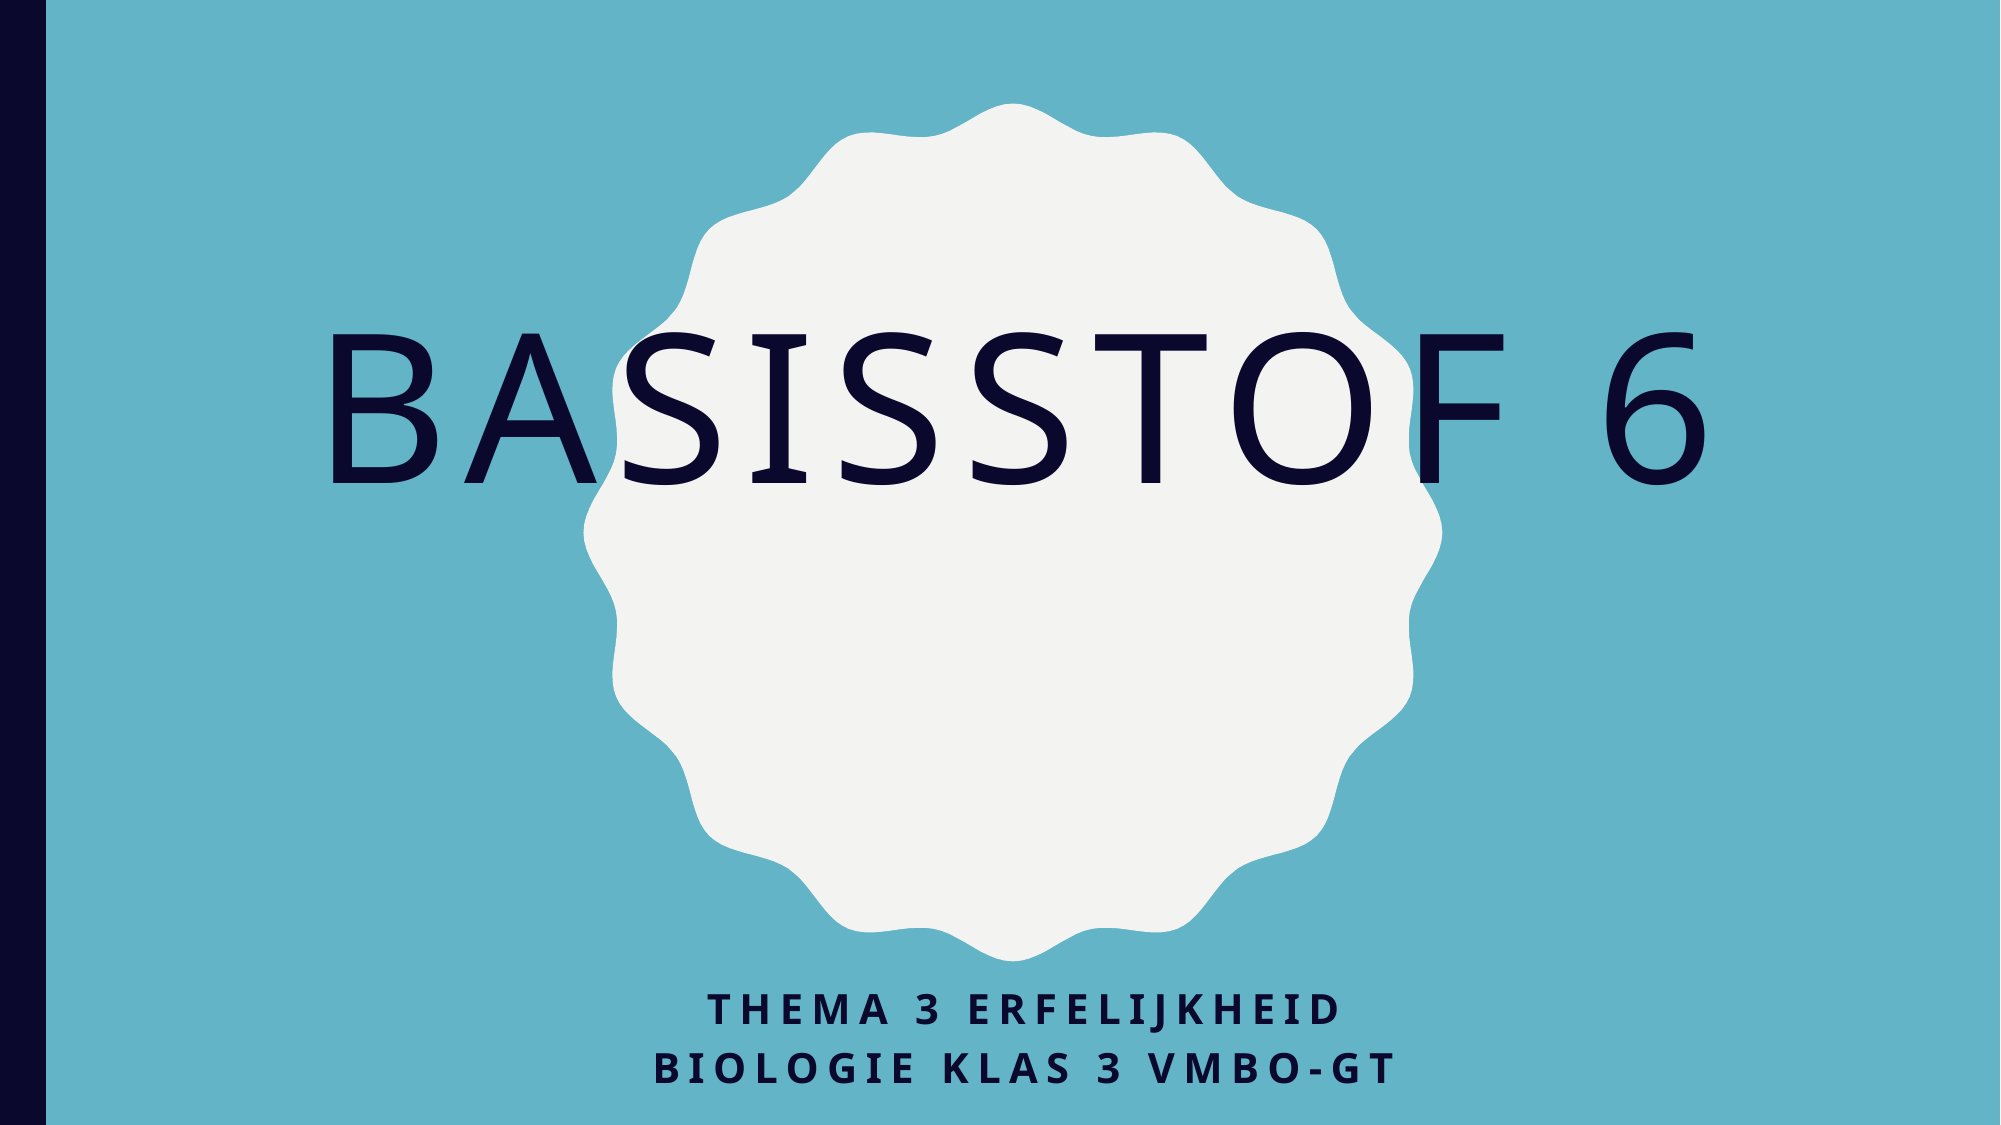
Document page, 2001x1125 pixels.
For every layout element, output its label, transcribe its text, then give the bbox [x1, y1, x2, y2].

title Basisstof 6 [176, 180, 1870, 902]
subtitle Thema 3 Erfelijkheid Biologie Klas 3 Vmbo-gt [363, 980, 1684, 1103]
